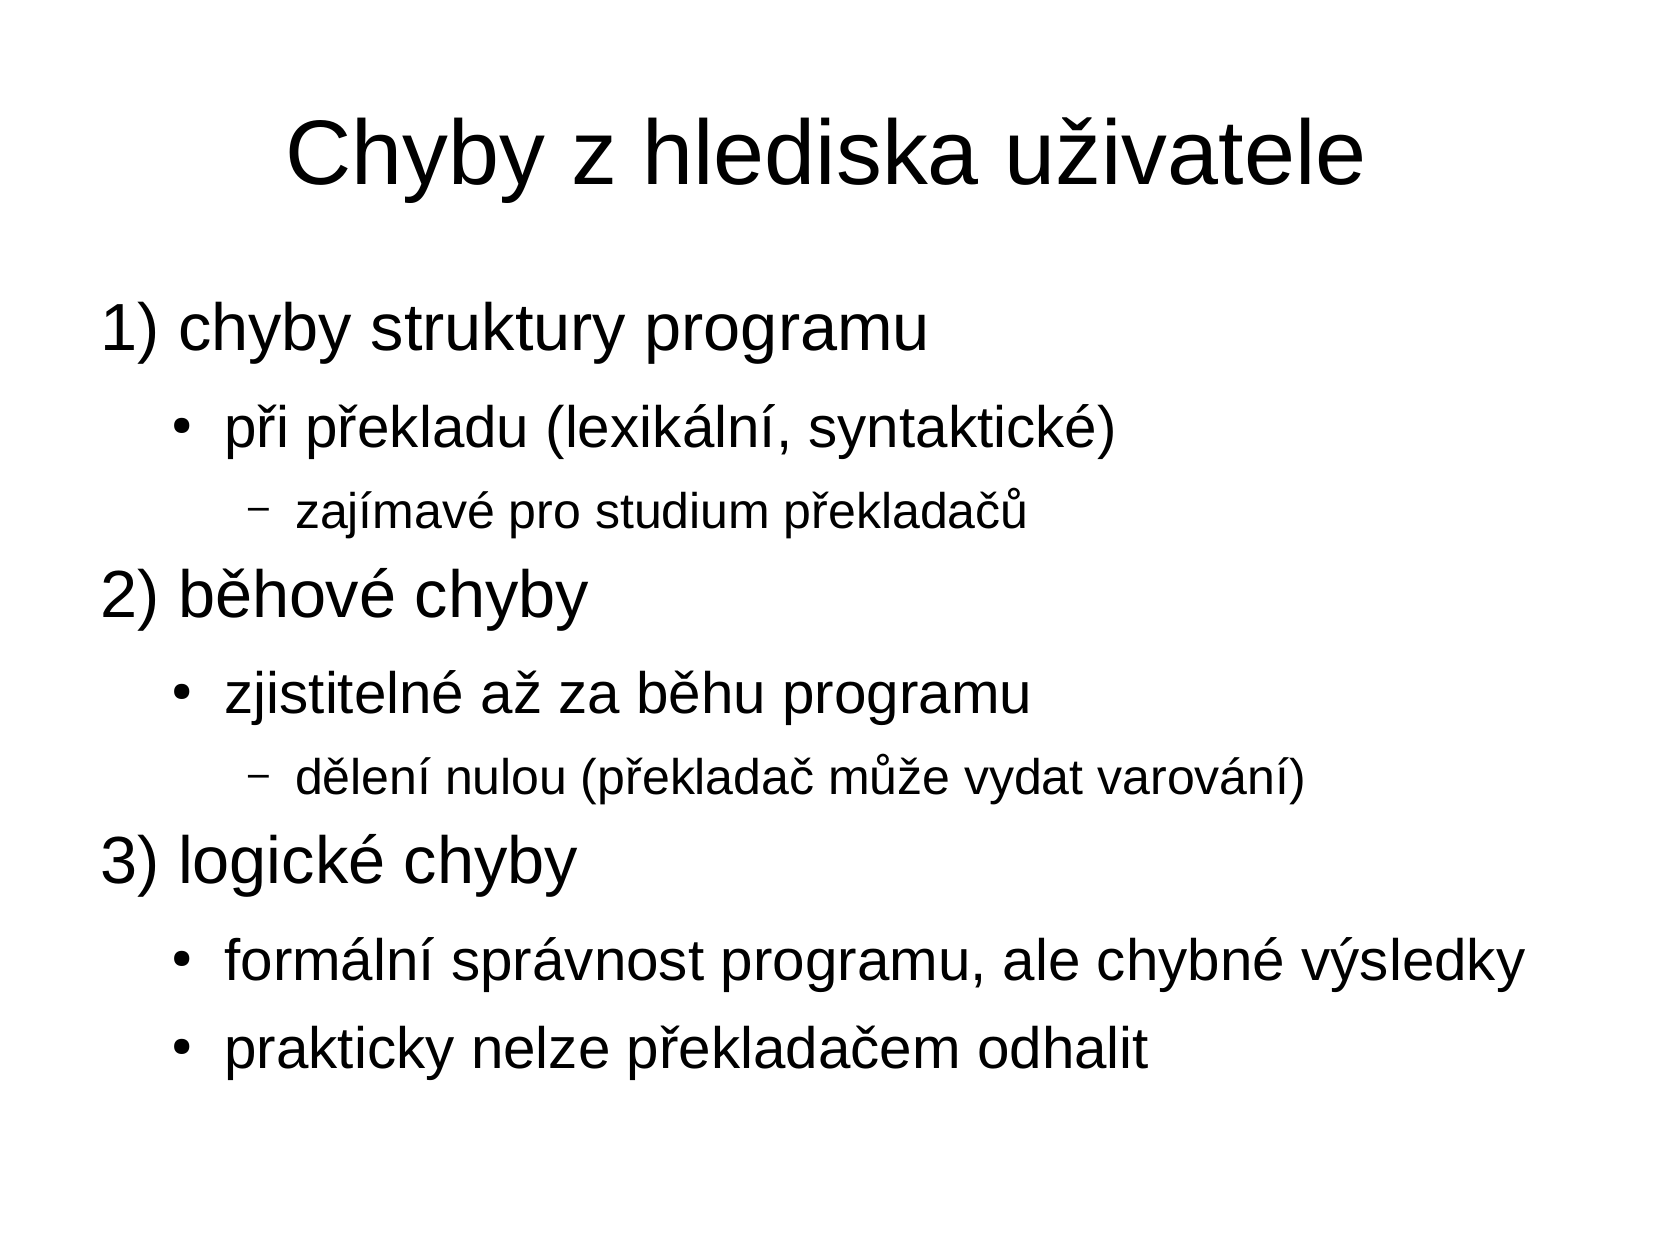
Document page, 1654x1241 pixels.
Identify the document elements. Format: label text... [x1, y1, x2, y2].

list chyby struktury programu při překladu (lexikální, syntaktické) zajímavé pro studium překladačů běhové chyby zjistitelné až za běhu programu dělení nulou (překladač může vydat varování) logické chyby formální správnost programu, ale chybné výsledky prakticky nelze překladačem odhalit [82, 290, 1571, 1094]
title Chyby z hlediska uživatele [82, 56, 1571, 250]
